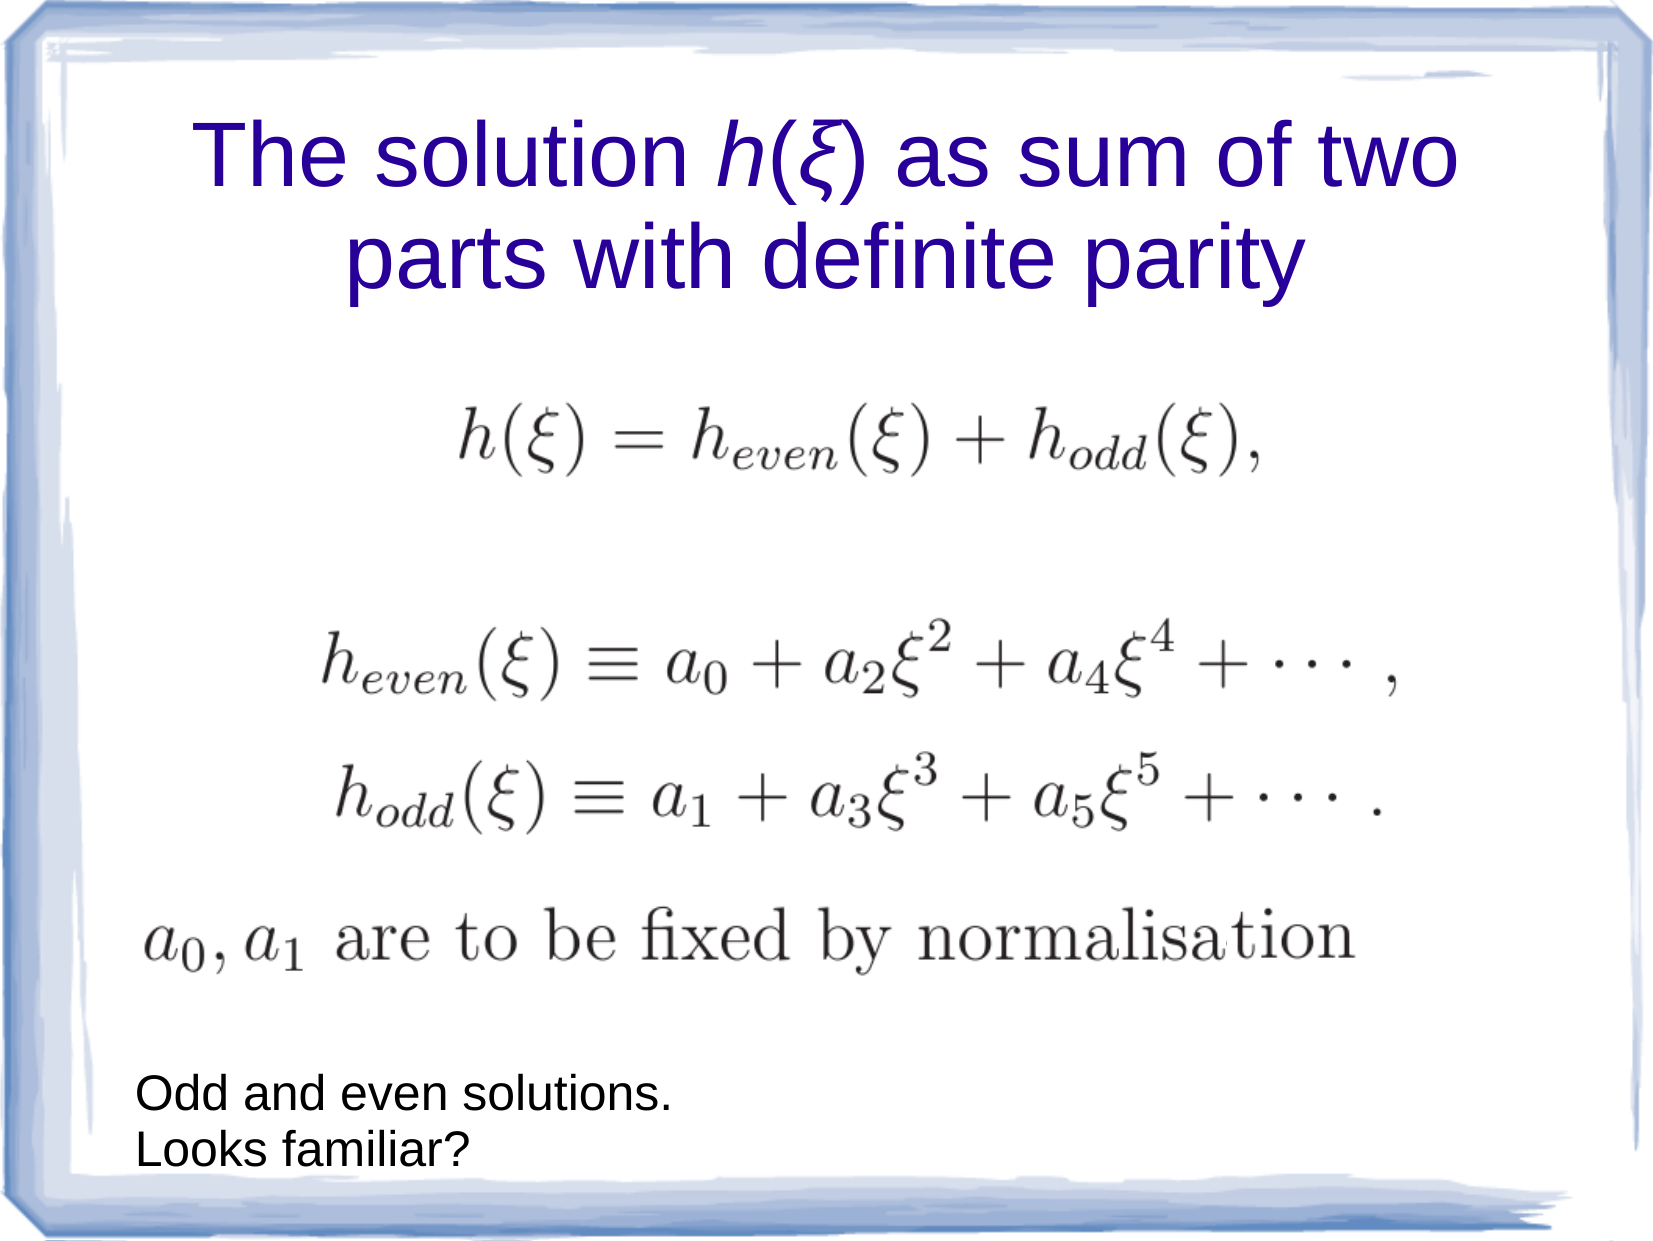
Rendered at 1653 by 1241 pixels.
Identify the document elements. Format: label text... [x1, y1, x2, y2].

title The solution h(ξ) as sum of two parts with definite parity [82, 102, 1571, 416]
picture [0, 0, 1653, 1241]
text_box Odd and even solutions. Looks familiar? [120, 1058, 751, 1185]
